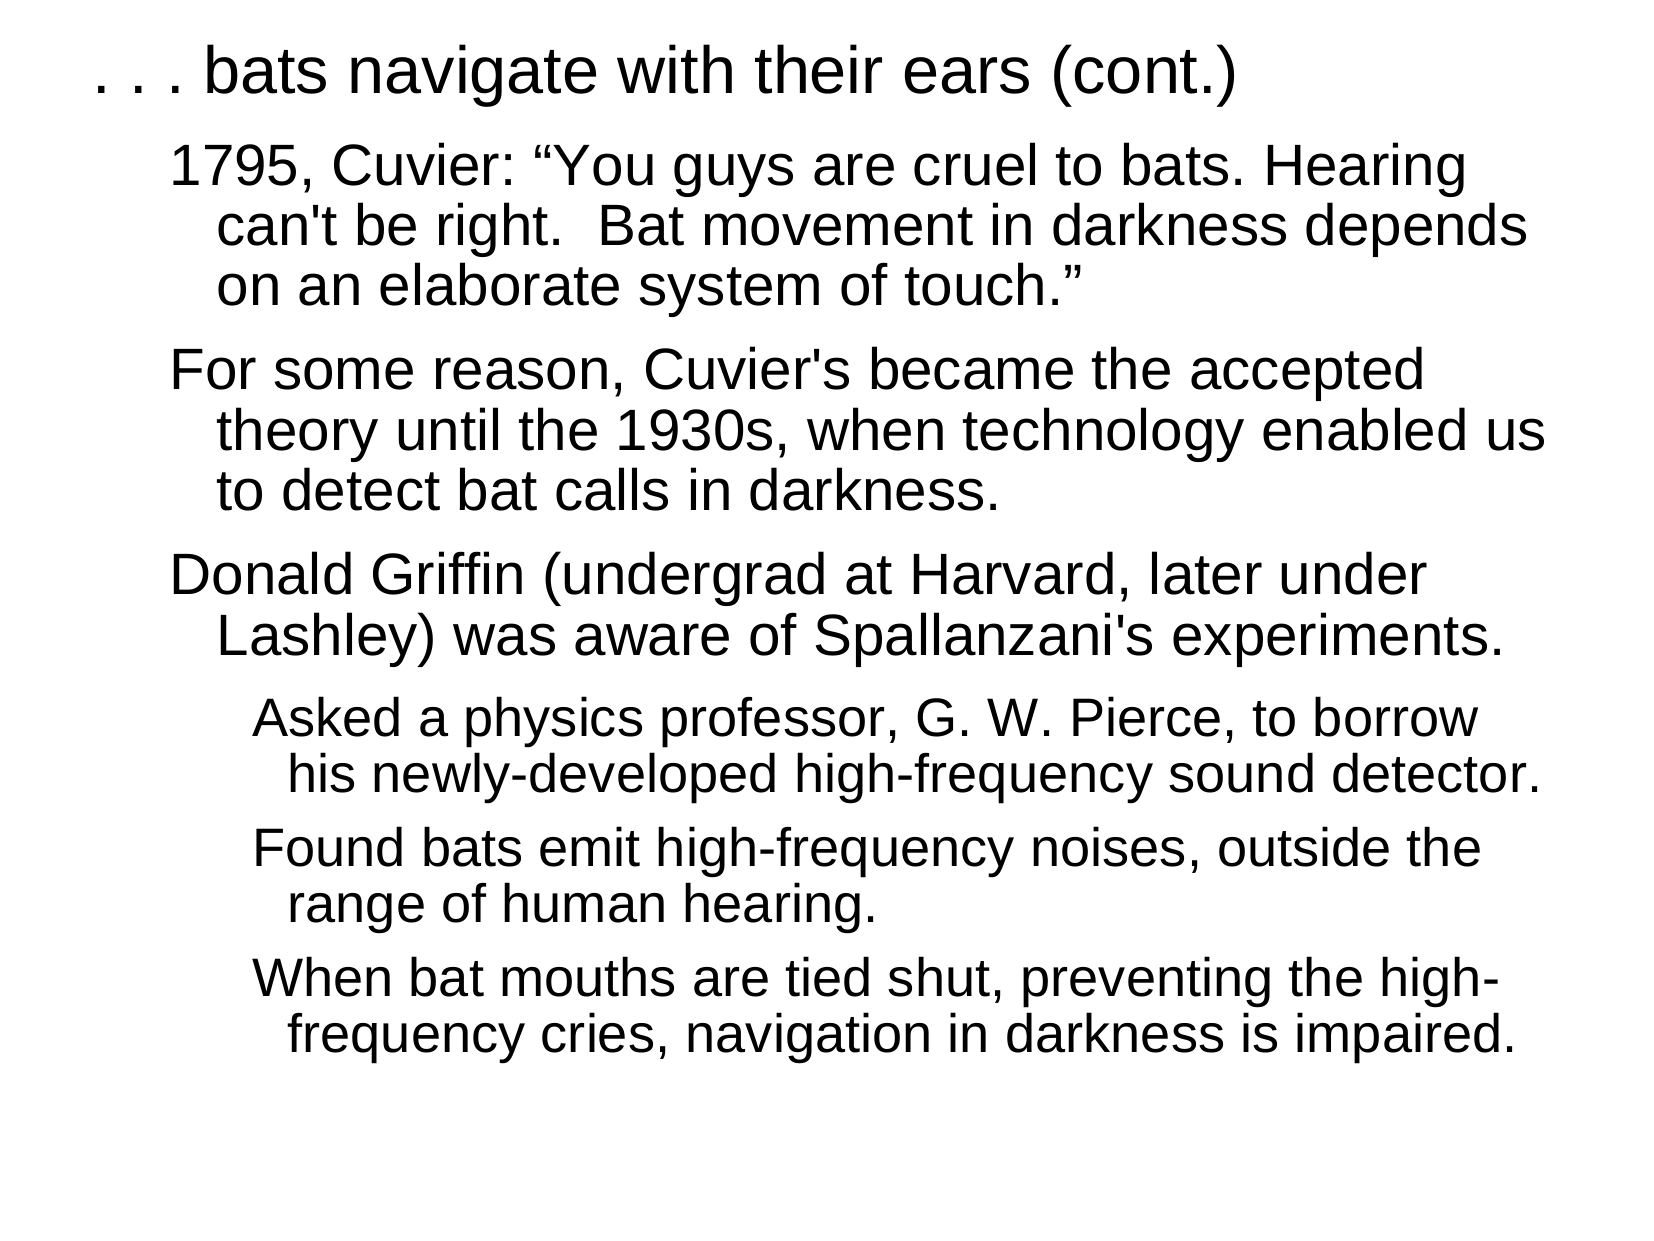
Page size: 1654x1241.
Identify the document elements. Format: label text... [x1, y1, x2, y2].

list . . . bats navigate with their ears (cont.) 1795, Cuvier: “You guys are cruel to bats. Hearing can't be right. Bat movement in darkness depends on an elaborate system of touch.” For some reason, Cuvier's became the accepted theory until the 1930s, when technology enabled us to detect bat calls in darkness. Donald Griffin (undergrad at Harvard, later under Lashley) was aware of Spallanzani's experiments. Asked a physics professor, G. W. Pierce, to borrow his newly-developed high-frequency sound detector. Found bats emit high-frequency noises, outside the range of human hearing. When bat mouths are tied shut, preventing the high-frequency cries, navigation in darkness is impaired. [75, 37, 1564, 1201]
